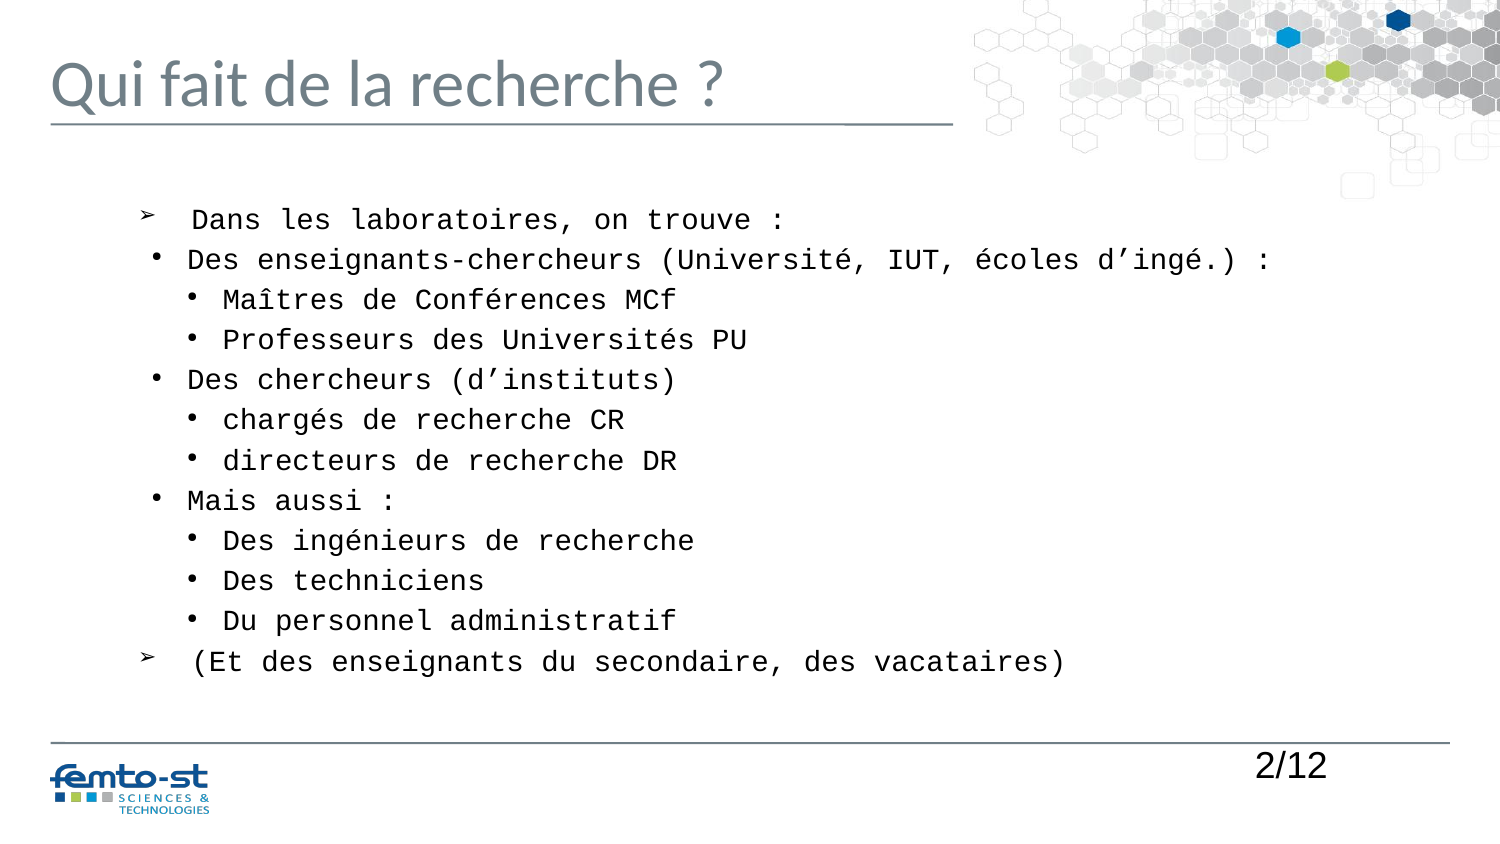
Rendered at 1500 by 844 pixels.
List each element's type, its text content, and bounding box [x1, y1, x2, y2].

text_box Dans les laboratoires, on trouve : Des enseignants-chercheurs (Université, IUT, écoles d’ingé.) : Maîtres de Conférences MCf Professeurs des Universités PU Des chercheurs (d’instituts) chargés de recherche CR directeurs de recherche DR Mais aussi : Des ingénieurs de recherche Des techniciens Du personnel administratif (Et des enseignants du secondaire, des vacataires) [116, 159, 1418, 708]
picture [50, 764, 209, 814]
text_box Qui fait de la recherche ? [50, 40, 1401, 125]
picture [962, 0, 1500, 216]
